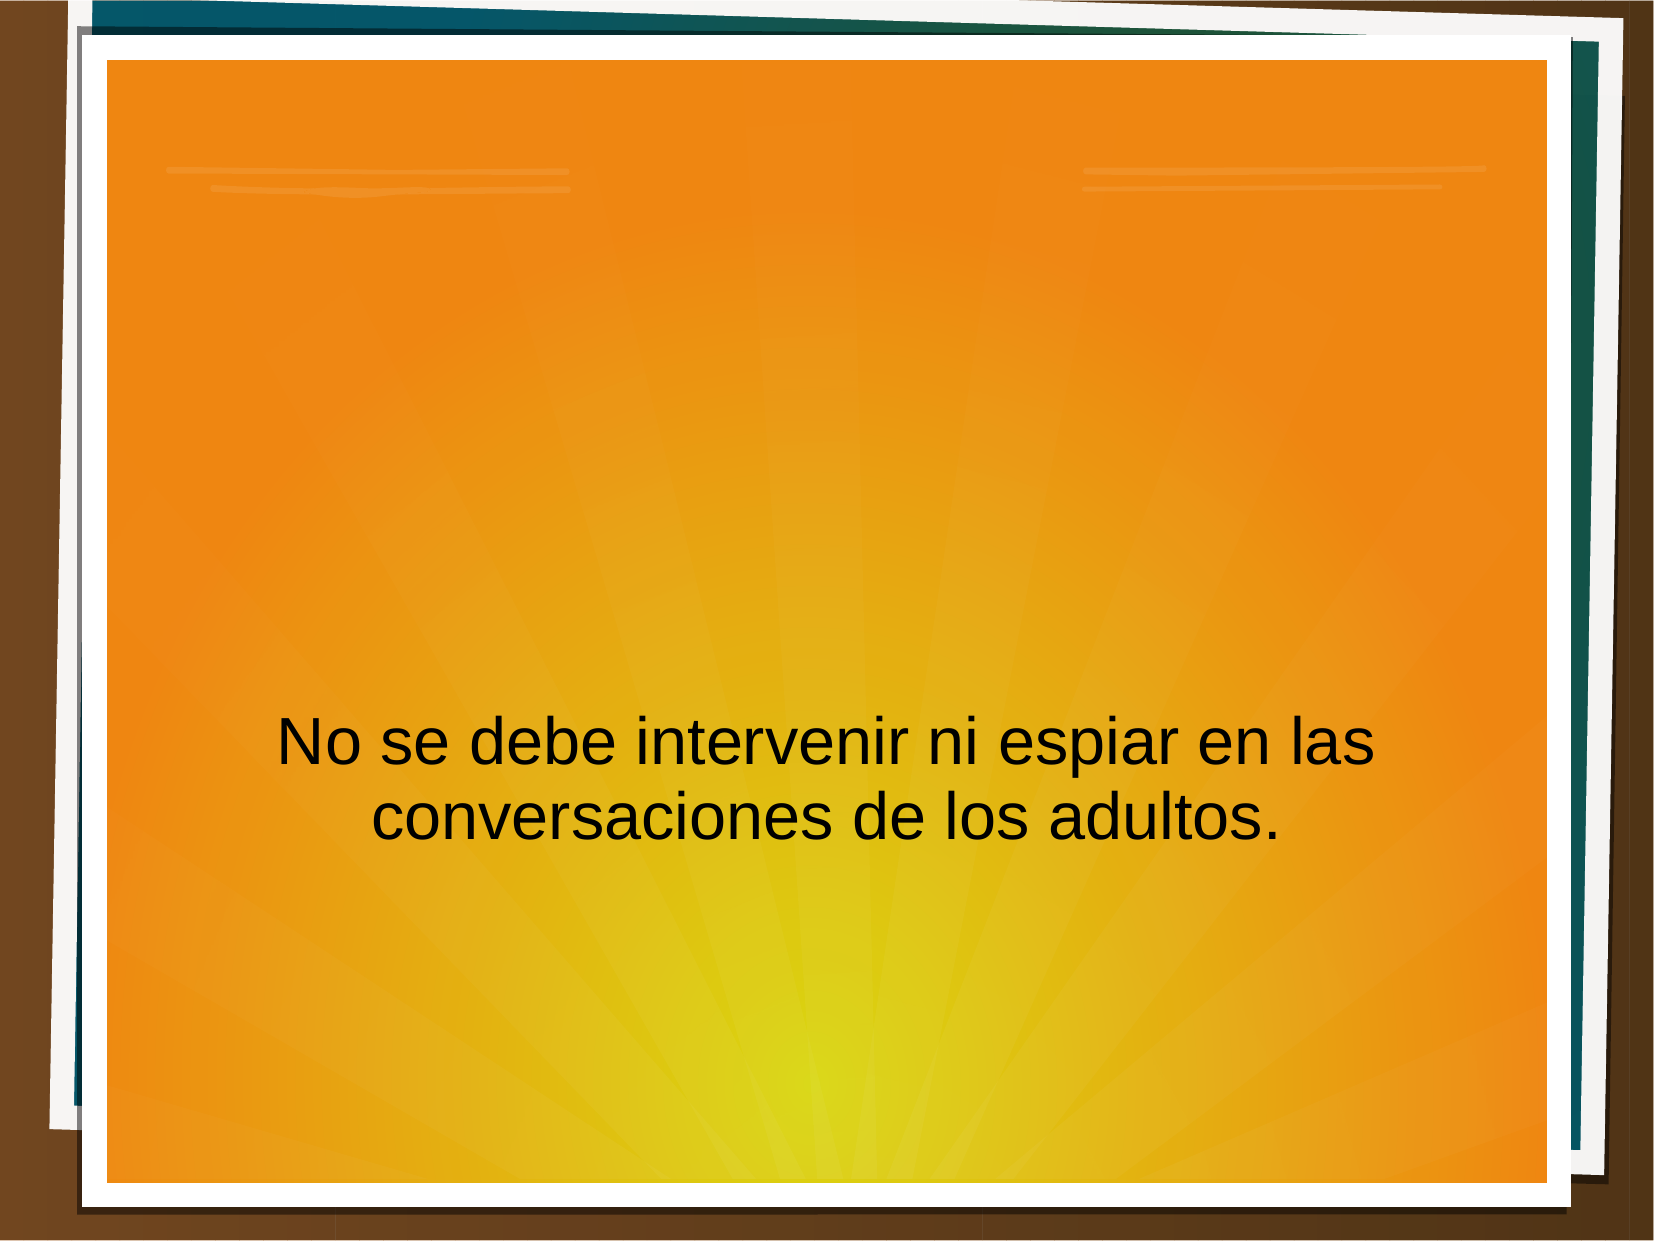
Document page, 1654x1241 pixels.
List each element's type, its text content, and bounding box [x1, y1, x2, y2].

subtitle No se debe intervenir ni espiar en las conversaciones de los adultos. [162, 299, 1492, 1241]
